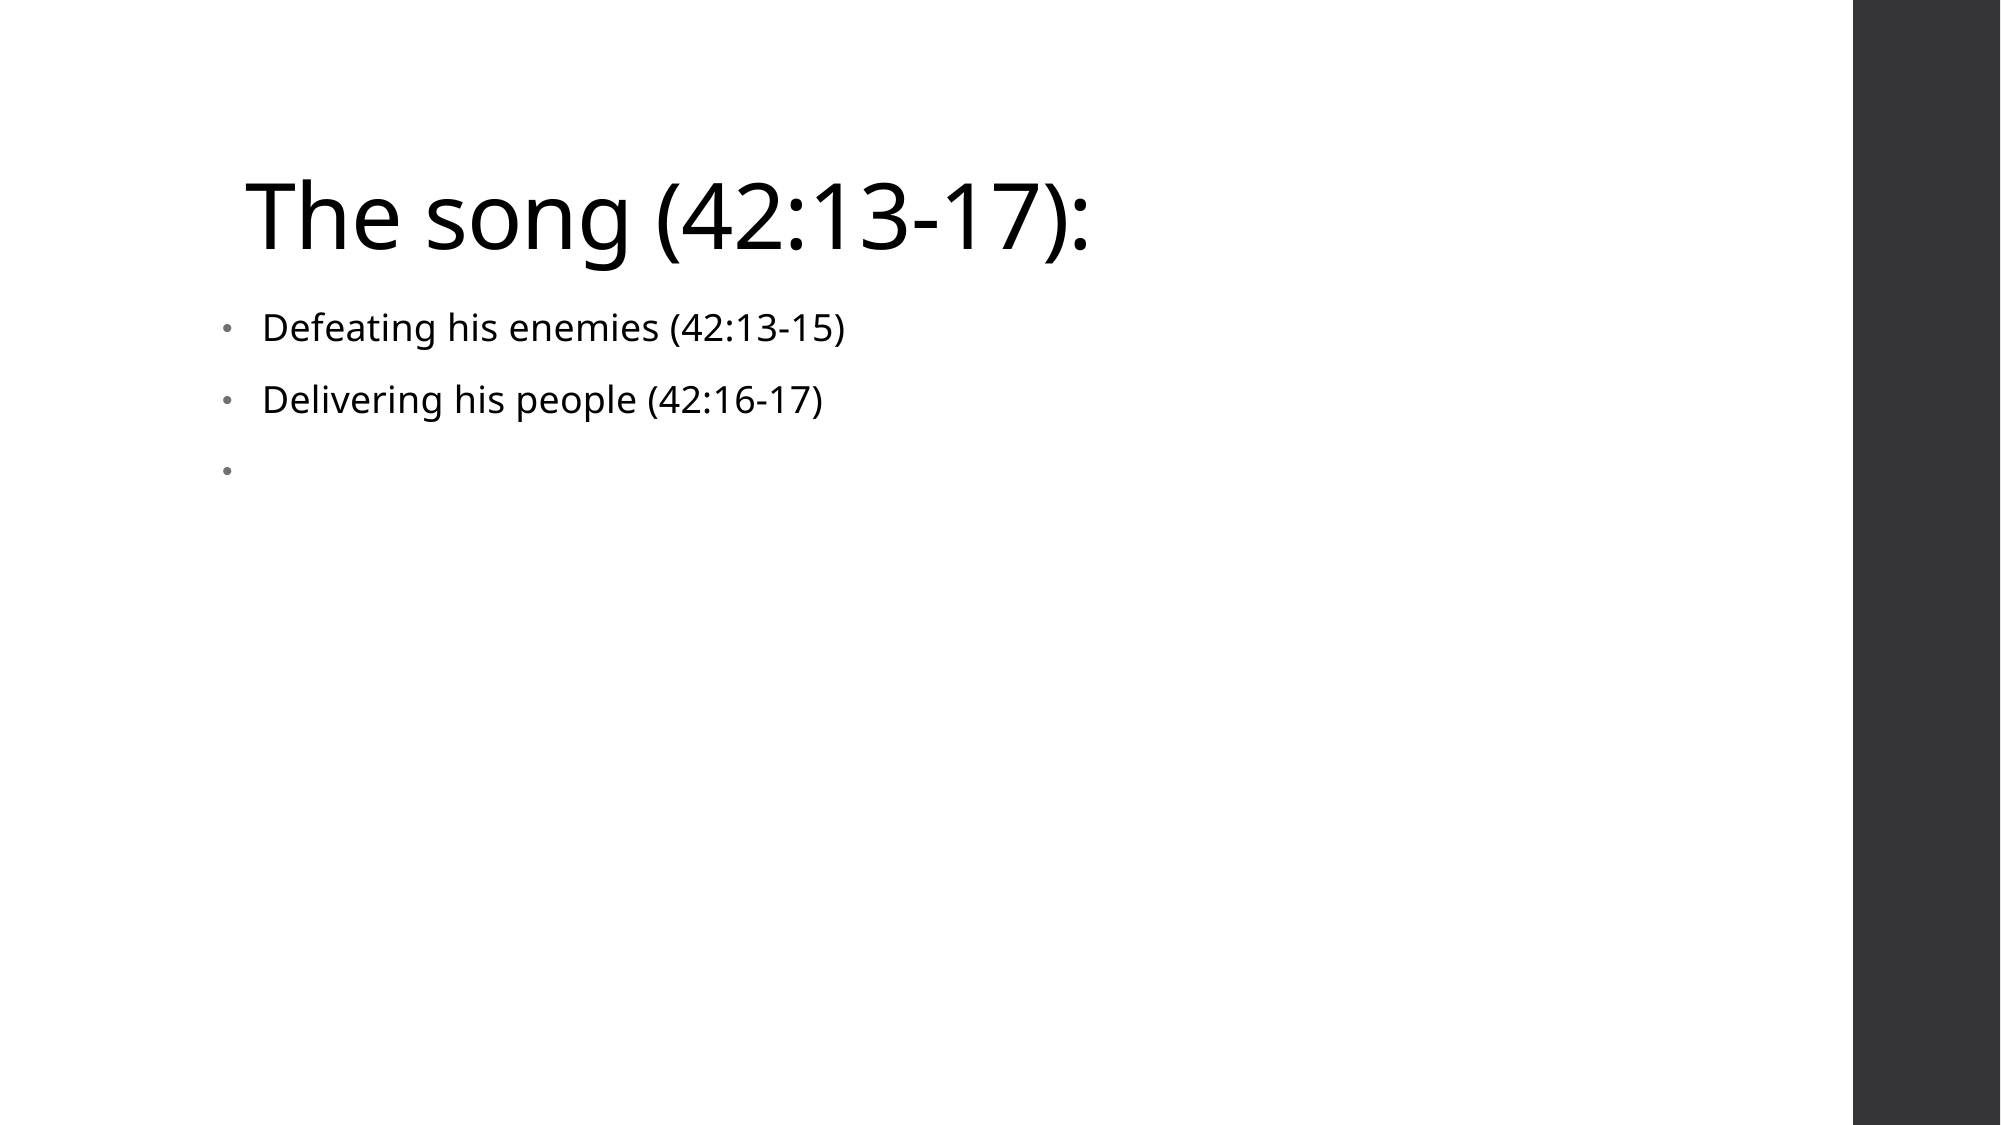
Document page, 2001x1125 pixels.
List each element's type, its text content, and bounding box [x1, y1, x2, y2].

title The song (42:13-17): [206, 60, 1797, 278]
list Defeating his enemies (42:13-15) Delivering his people (42:16-17) [206, 299, 1617, 1014]
